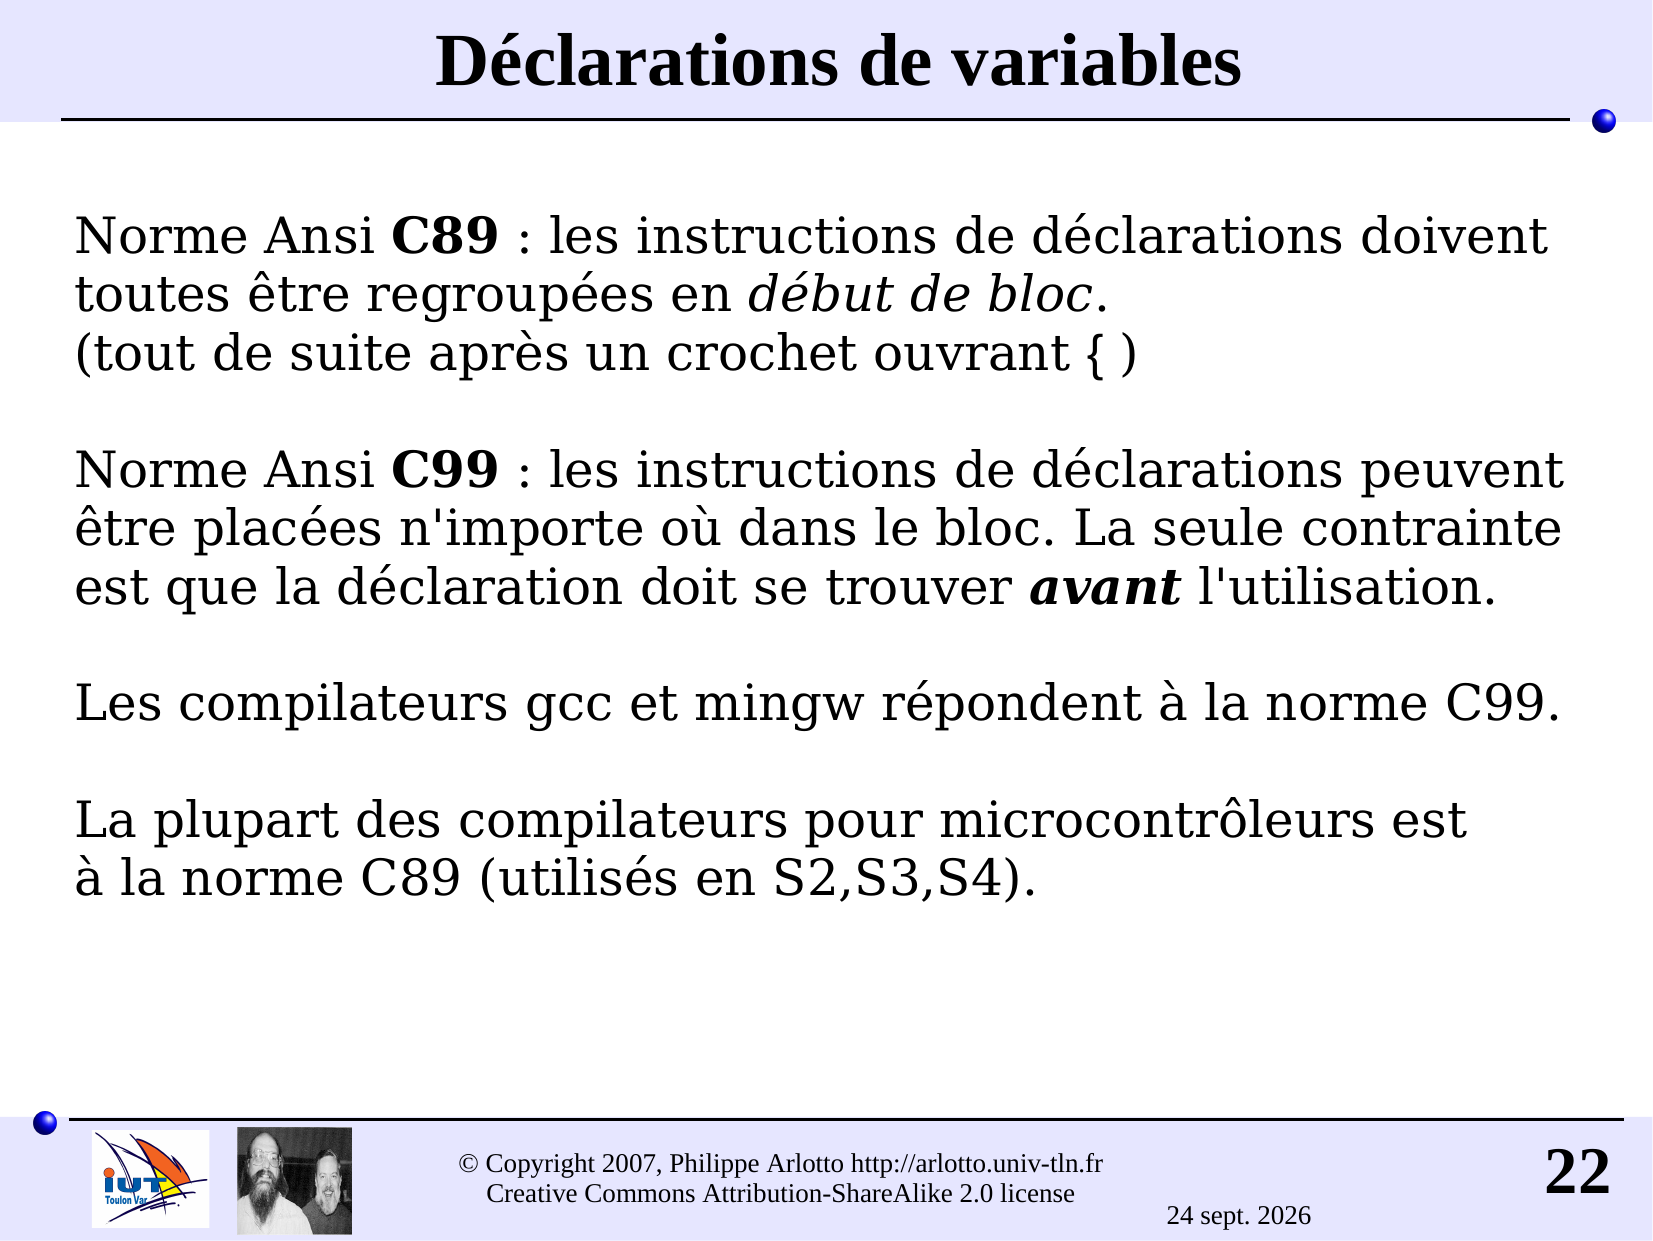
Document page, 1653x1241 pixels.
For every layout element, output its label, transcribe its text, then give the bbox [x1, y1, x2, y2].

picture [237, 1127, 352, 1235]
text_box Norme Ansi C89 : les instructions de déclarations doivent toutes être regroupées en début de bloc. (tout de suite après un crochet ouvrant { ) Norme Ansi C99 : les instructions de déclarations peuvent être placées n'importe où dans le bloc. La seule contrainte est que la déclaration doit se trouver avant l'utilisation. Les compilateurs gcc et mingw répondent à la norme C99. La plupart des compilateurs pour microcontrôleurs est à la norme C89 (utilisés en S2,S3,S4). [74, 206, 1595, 1024]
title Déclarations de variables [95, 11, 1585, 110]
